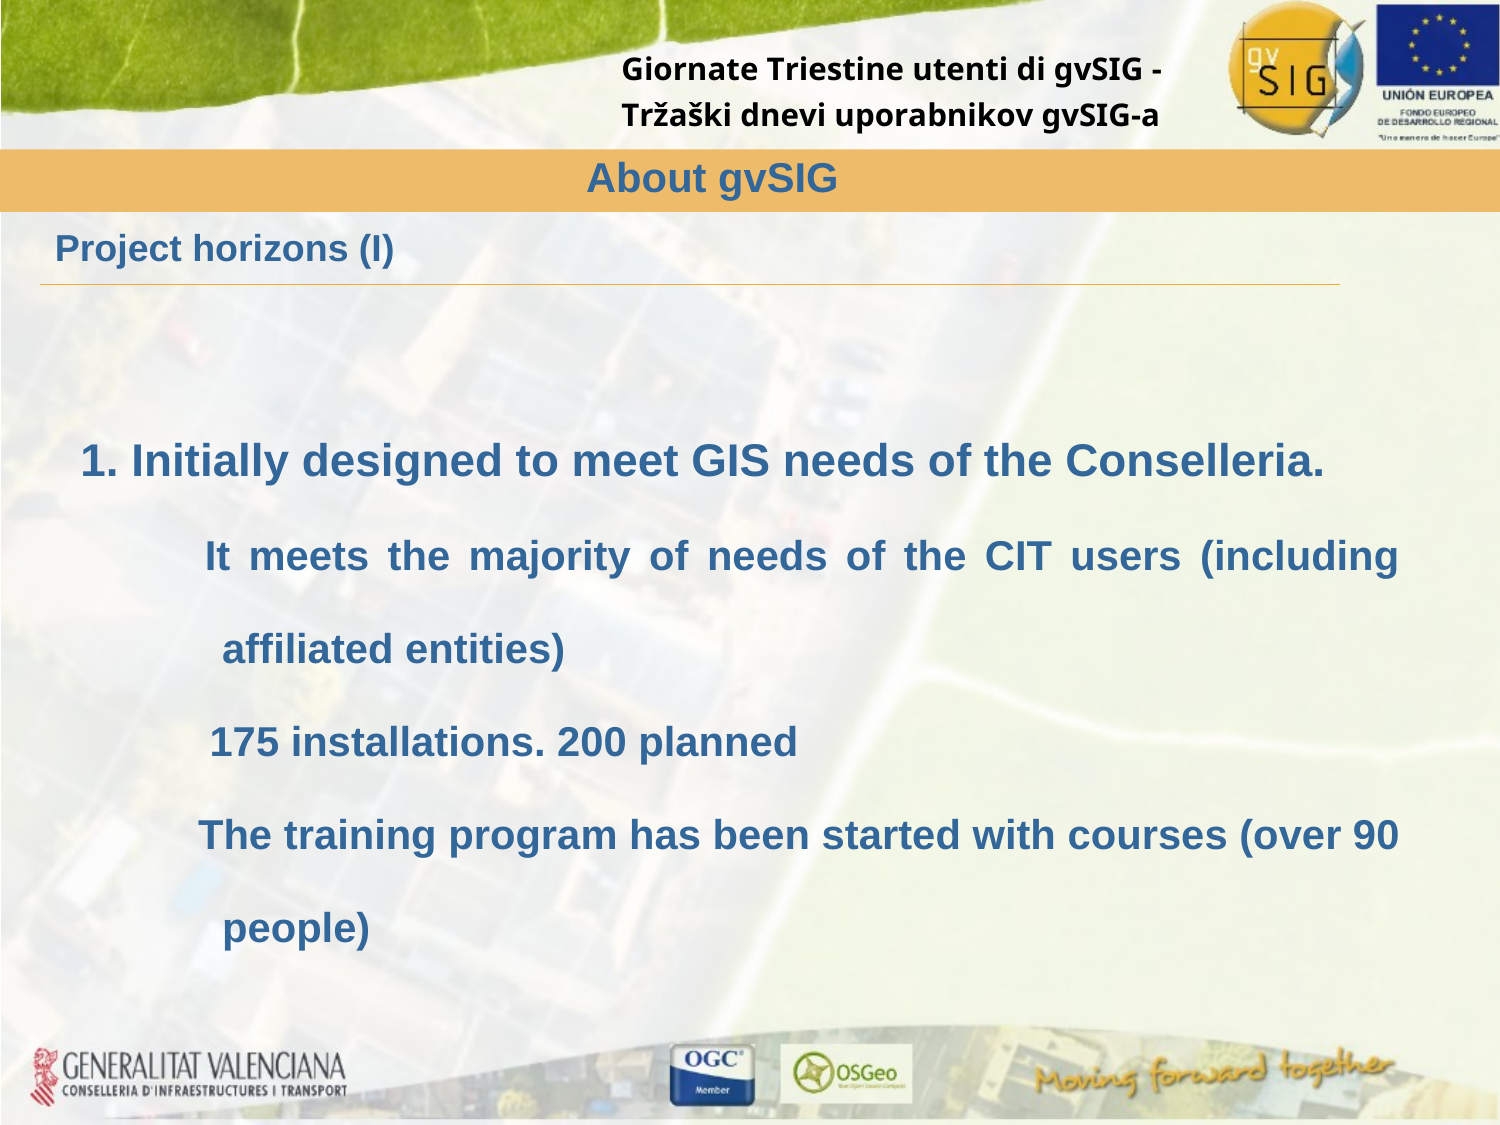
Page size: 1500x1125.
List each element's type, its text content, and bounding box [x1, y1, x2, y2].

text_box 1. Initially designed to meet GIS needs of the Conselleria. It meets the majority of needs of the CIT users (including affiliated entities) 175 installations. 200 planned The training program has been started with courses (over 90 people) [80, 383, 1401, 983]
text_box About gvSIG [0, 149, 1426, 219]
text_box Project horizons (I) [40, 221, 691, 286]
picture [1, 212, 1500, 1125]
picture [1, 0, 1500, 149]
